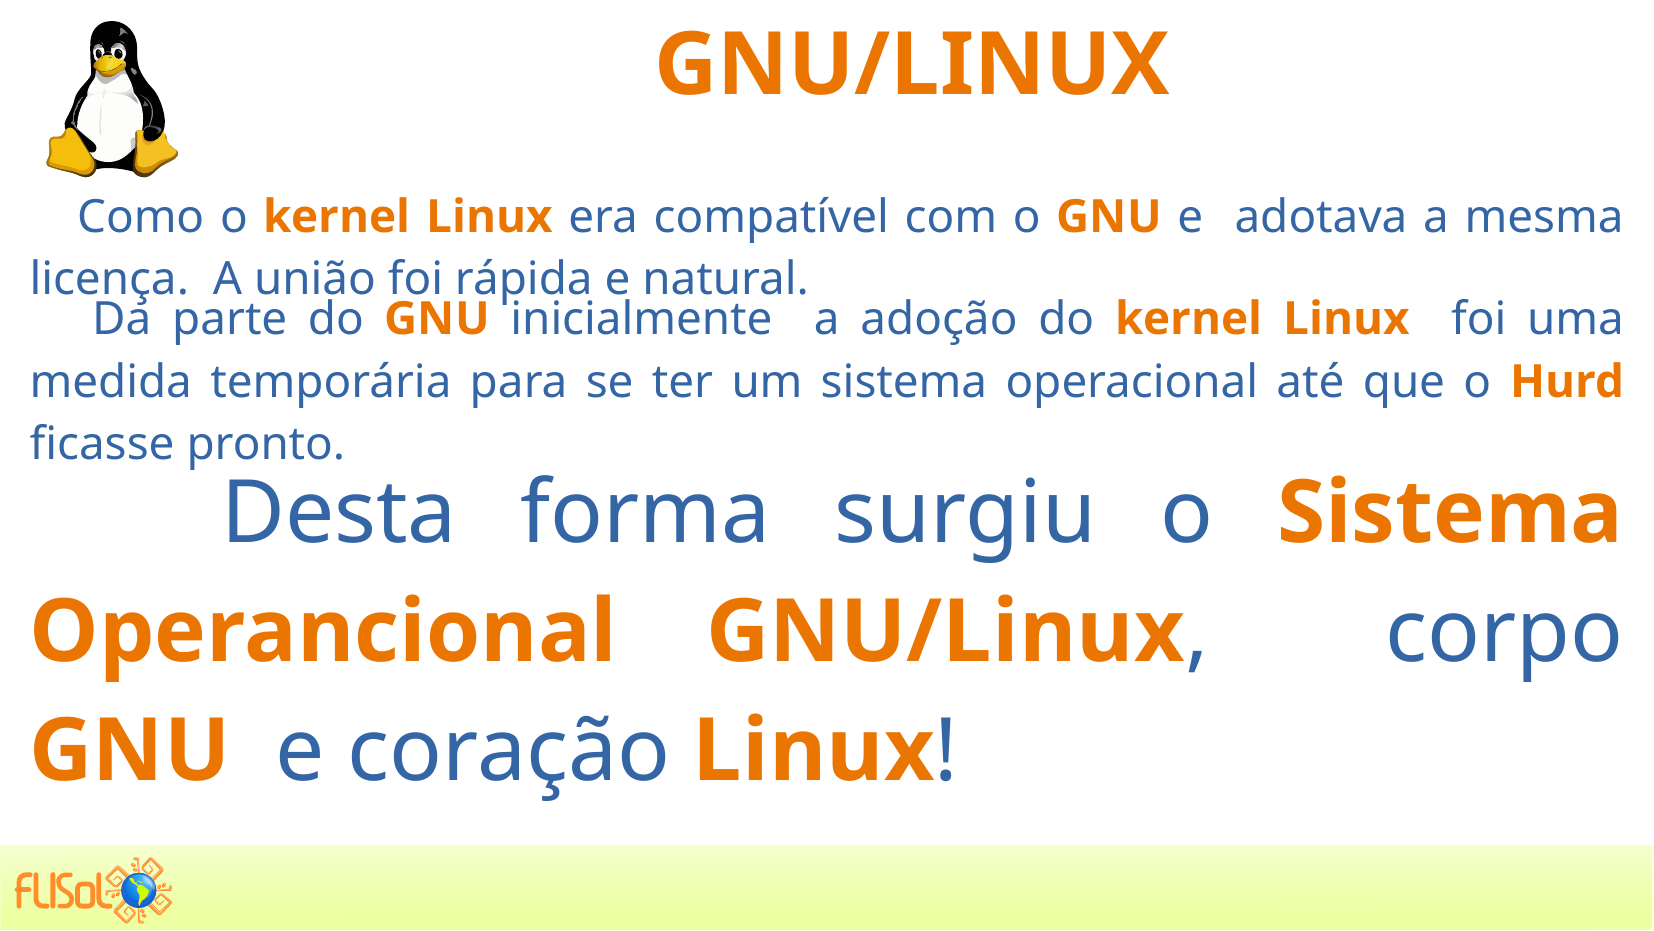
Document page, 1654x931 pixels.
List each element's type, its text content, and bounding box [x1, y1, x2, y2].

text_box GNU/LINUX [200, 11, 1625, 110]
text_box Da parte do GNU inicialmente a adoção do kernel Linux foi uma medida temporária para se ter um sistema operacional até que o Hurd ficasse pronto. [29, 302, 1625, 457]
picture [46, 21, 179, 178]
text_box [0, 844, 1654, 931]
text_box Desta forma surgiu o Sistema Operancional GNU/Linux, corpo GNU e coração Linux! [29, 480, 1625, 775]
text_box Como o kernel Linux era compatível com o GNU e adotava a mesma licença. A união foi rápida e natural. [29, 194, 1625, 298]
